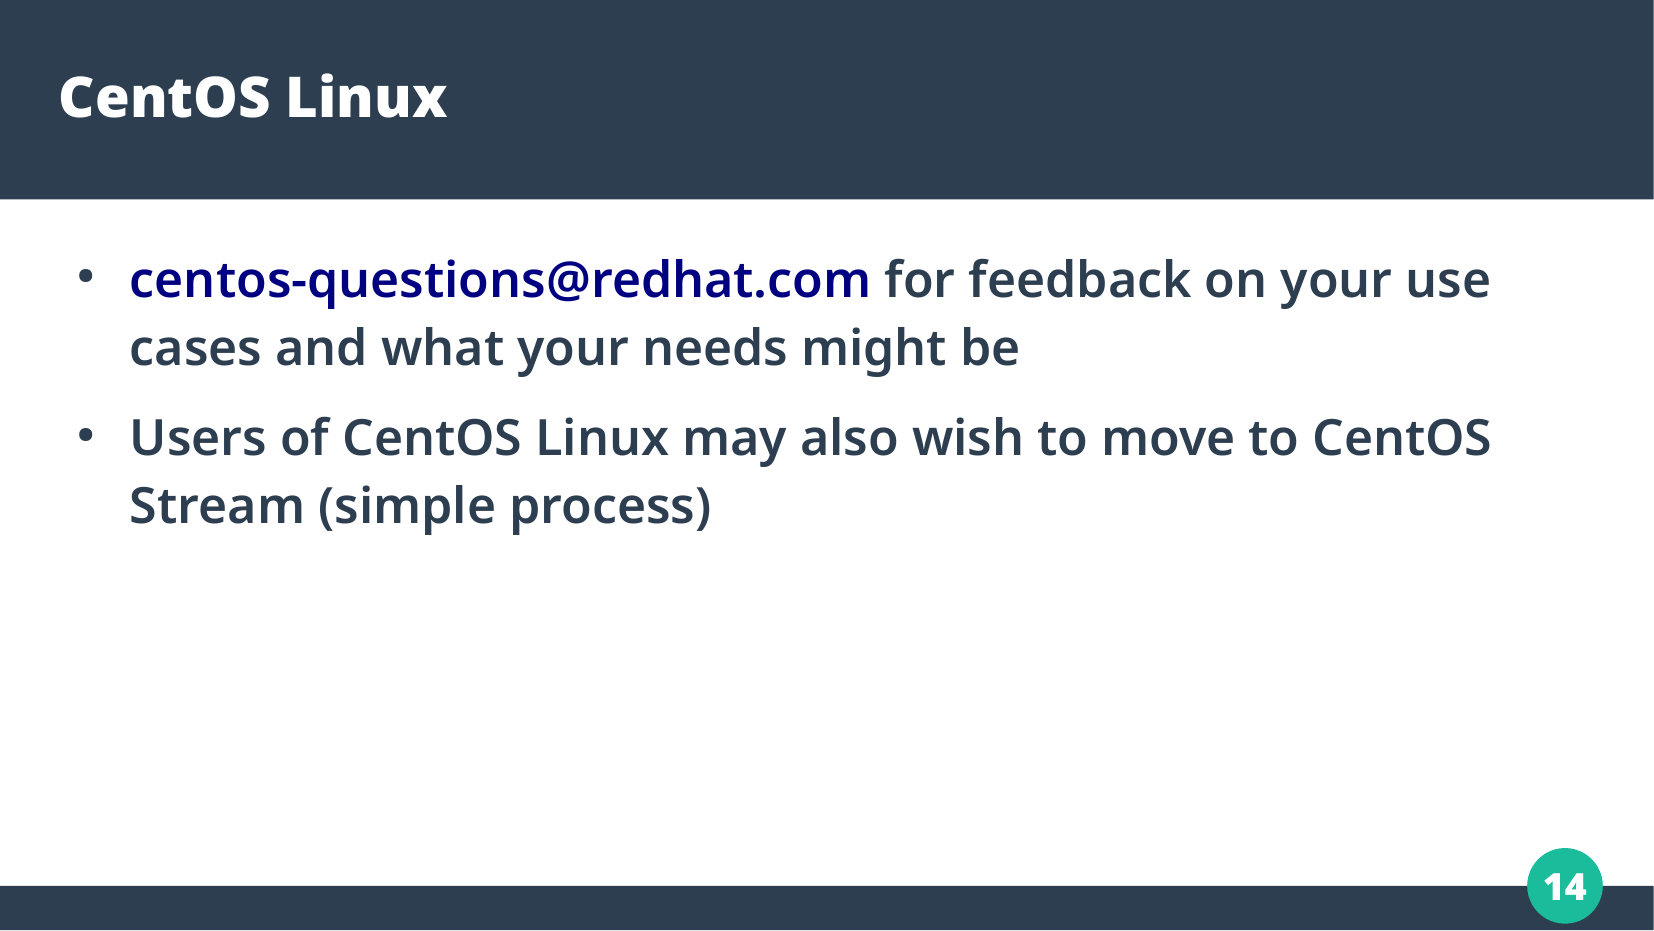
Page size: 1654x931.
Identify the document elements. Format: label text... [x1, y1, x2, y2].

list centos-questions@redhat.com for feedback on your use cases and what your needs might be Users of CentOS Linux may also wish to move to CentOS Stream (simple process) [59, 243, 1595, 864]
title CentOS Linux [59, 37, 1595, 156]
